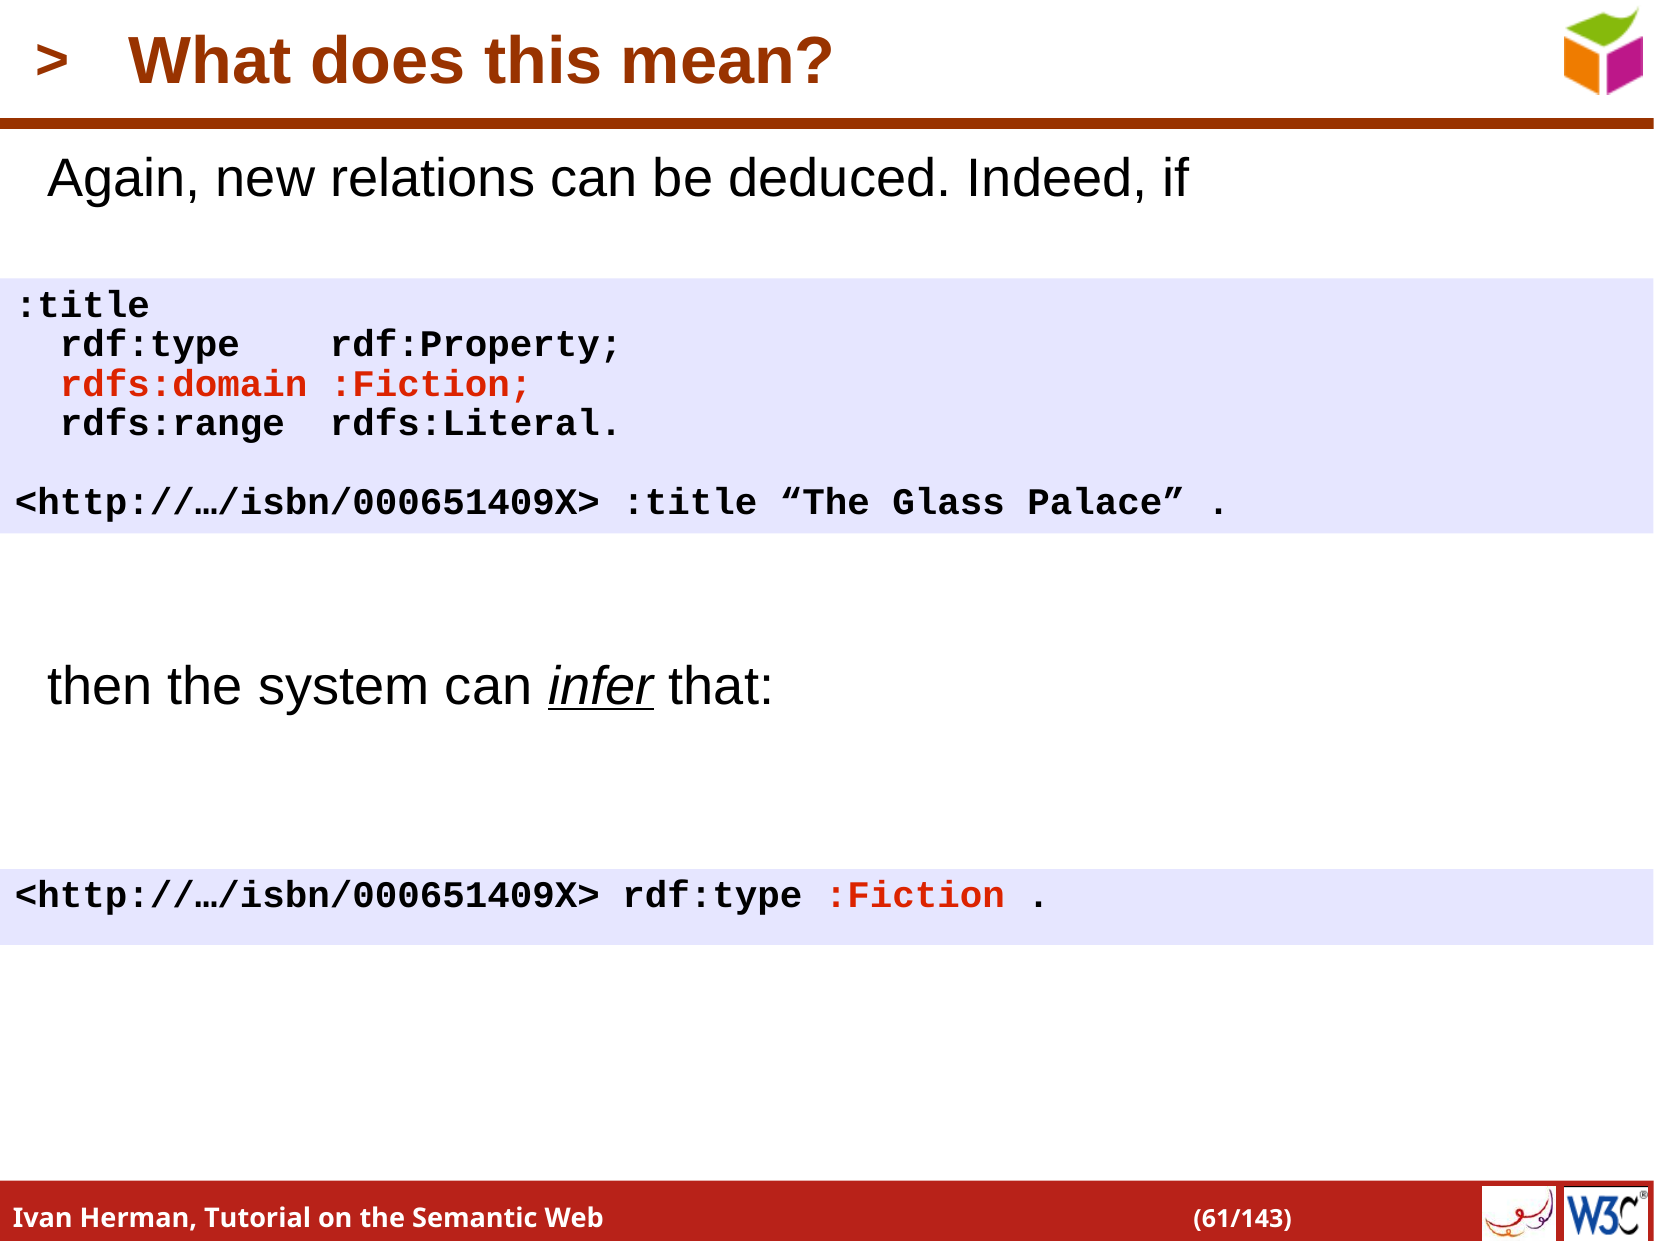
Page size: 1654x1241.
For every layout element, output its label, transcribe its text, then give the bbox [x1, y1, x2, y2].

picture [1482, 1186, 1556, 1241]
picture [1564, 5, 1643, 95]
picture [1564, 1186, 1648, 1241]
list then the system can infer that: [29, 655, 1624, 745]
text_box <http://…/isbn/000651409X> rdf:type :Fiction . [0, 869, 1654, 945]
list Again, new relations can be deduced. Indeed, if [29, 147, 1624, 237]
title What does this mean? [93, 7, 1493, 111]
text_box :title rdf:type rdf:Property; rdfs:domain :Fiction; rdfs:range rdfs:Literal. <http://…/isbn/000651409X> :title “The Glass Palace” . [0, 278, 1654, 534]
